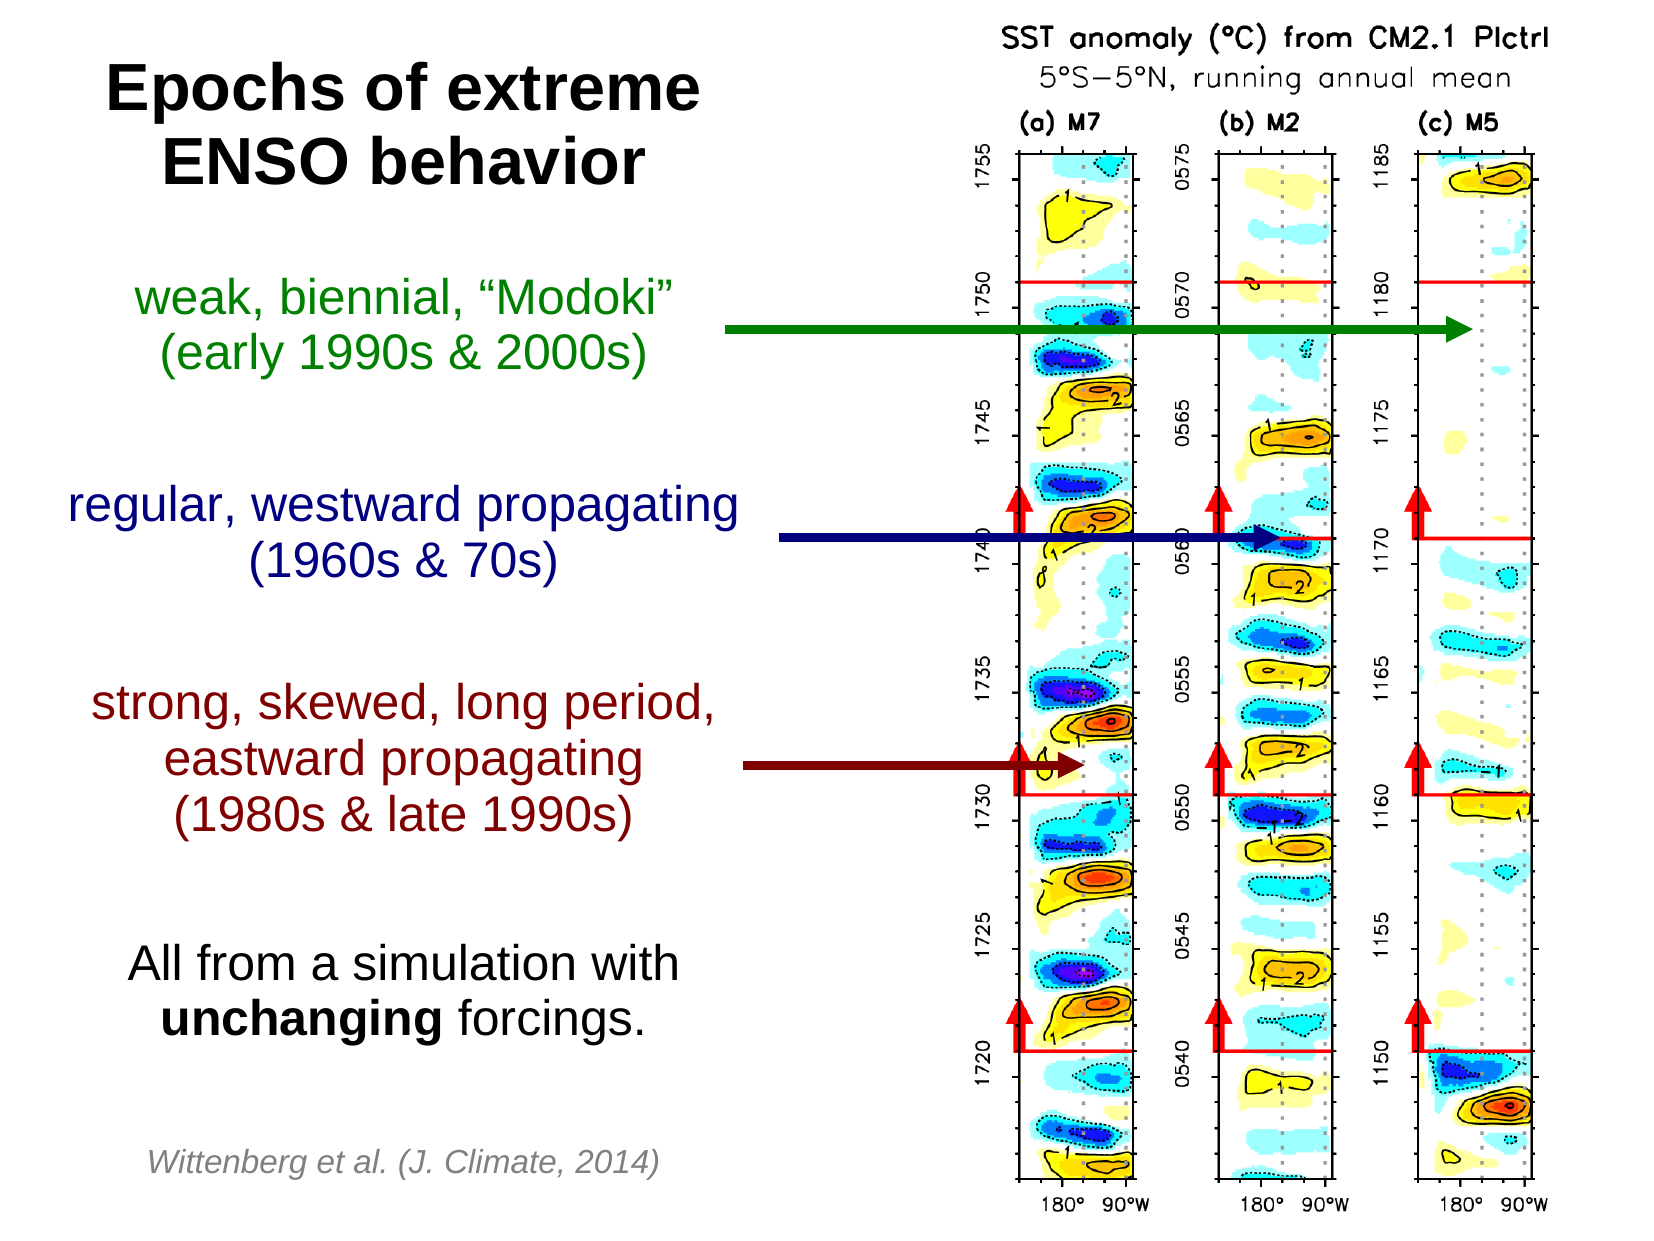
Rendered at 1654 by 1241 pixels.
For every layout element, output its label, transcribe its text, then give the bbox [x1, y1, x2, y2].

text_box Epochs of extreme ENSO behavior [7, 45, 800, 200]
picture [958, 20, 1560, 1228]
text_box regular, westward propagating (1960s & 70s) [24, 473, 784, 589]
text_box Wittenberg et al. (J. Climate, 2014) [21, 1132, 786, 1188]
text_box All from a simulation with unchanging forcings. [20, 931, 788, 1048]
text_box weak, biennial, “Modoki” (early 1990s & 2000s) [24, 265, 784, 382]
text_box strong, skewed, long period, eastward propagating (1980s & late 1990s) [23, 671, 785, 843]
